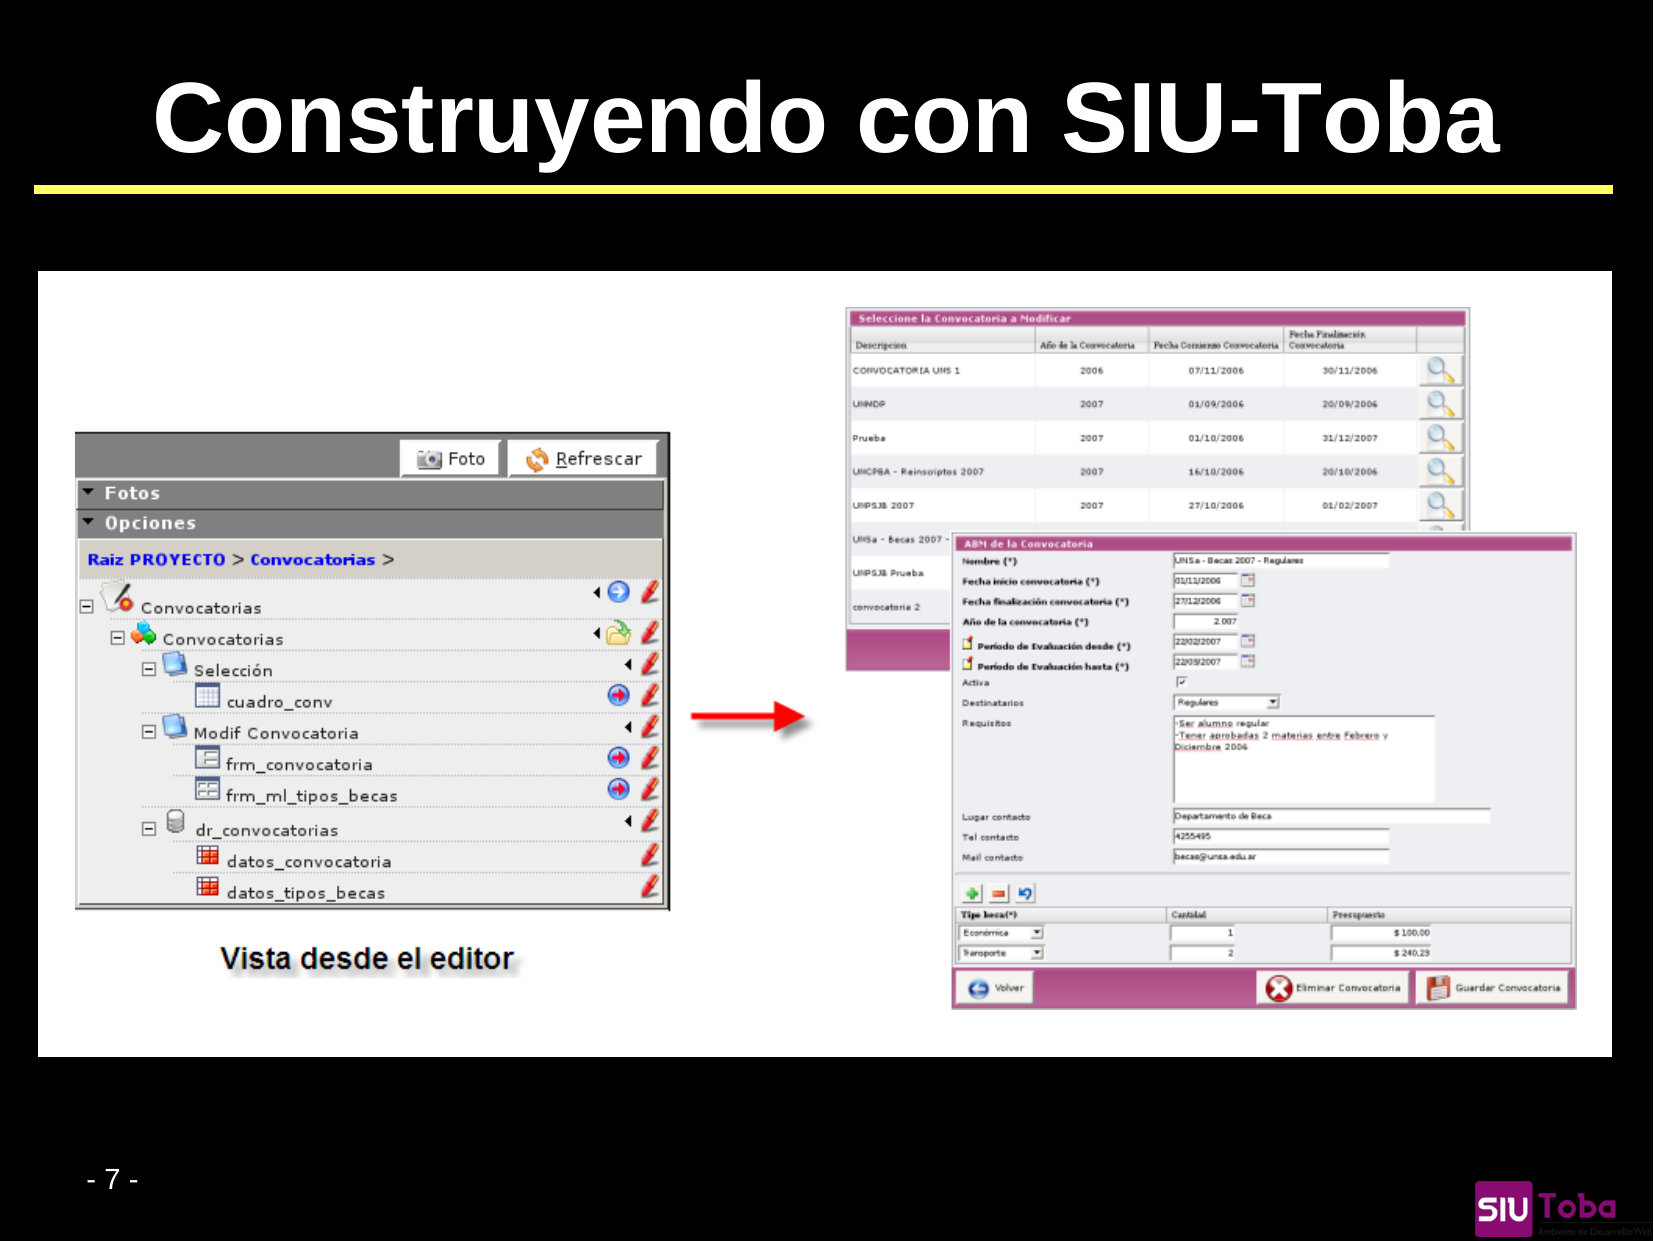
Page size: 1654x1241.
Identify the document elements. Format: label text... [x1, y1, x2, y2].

text_box [37, 270, 1613, 1058]
picture [75, 307, 1577, 1010]
title Construyendo con SIU-Toba [58, 54, 1594, 181]
picture [1475, 1181, 1652, 1237]
